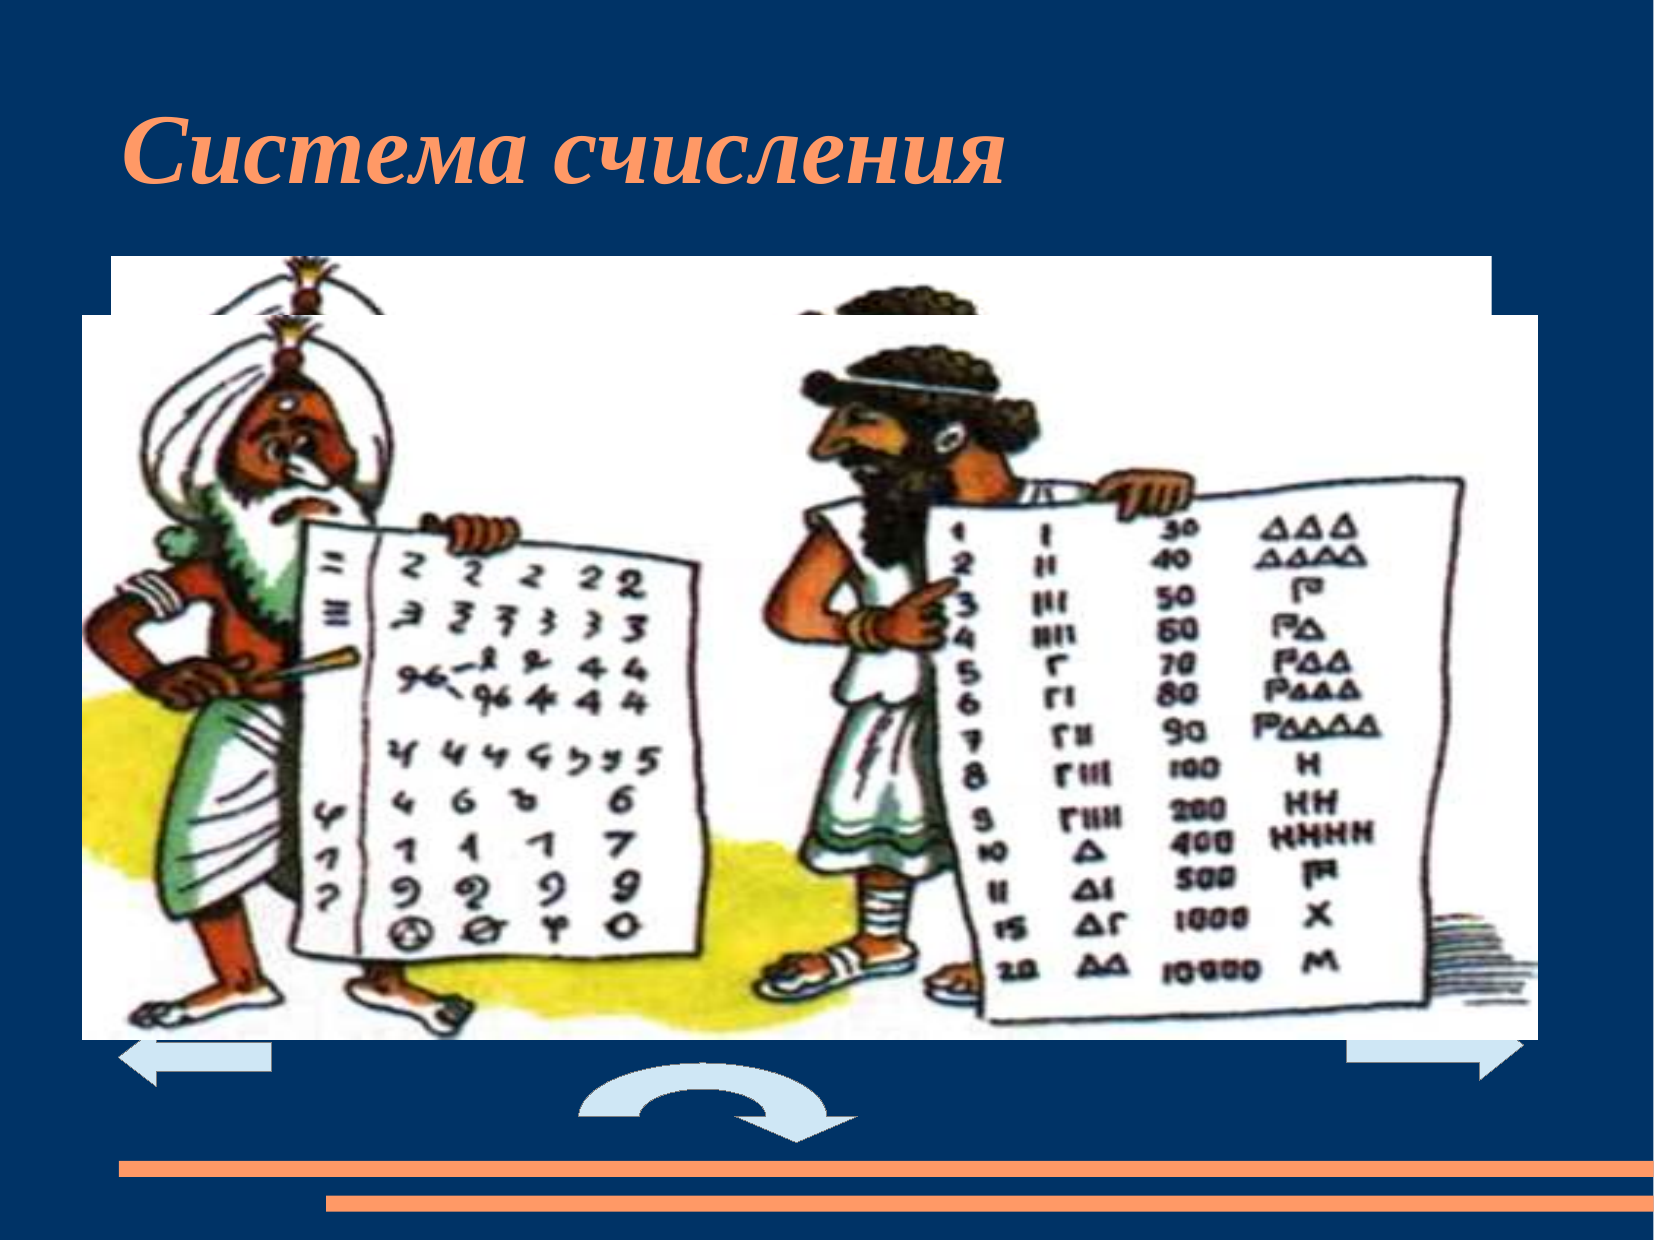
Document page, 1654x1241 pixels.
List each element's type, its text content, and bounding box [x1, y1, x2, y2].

text_box [578, 1062, 858, 1143]
title Система счисления [121, 46, 1534, 254]
text_box [118, 1040, 272, 1087]
text_box [1346, 1040, 1524, 1081]
picture [82, 255, 1538, 1040]
